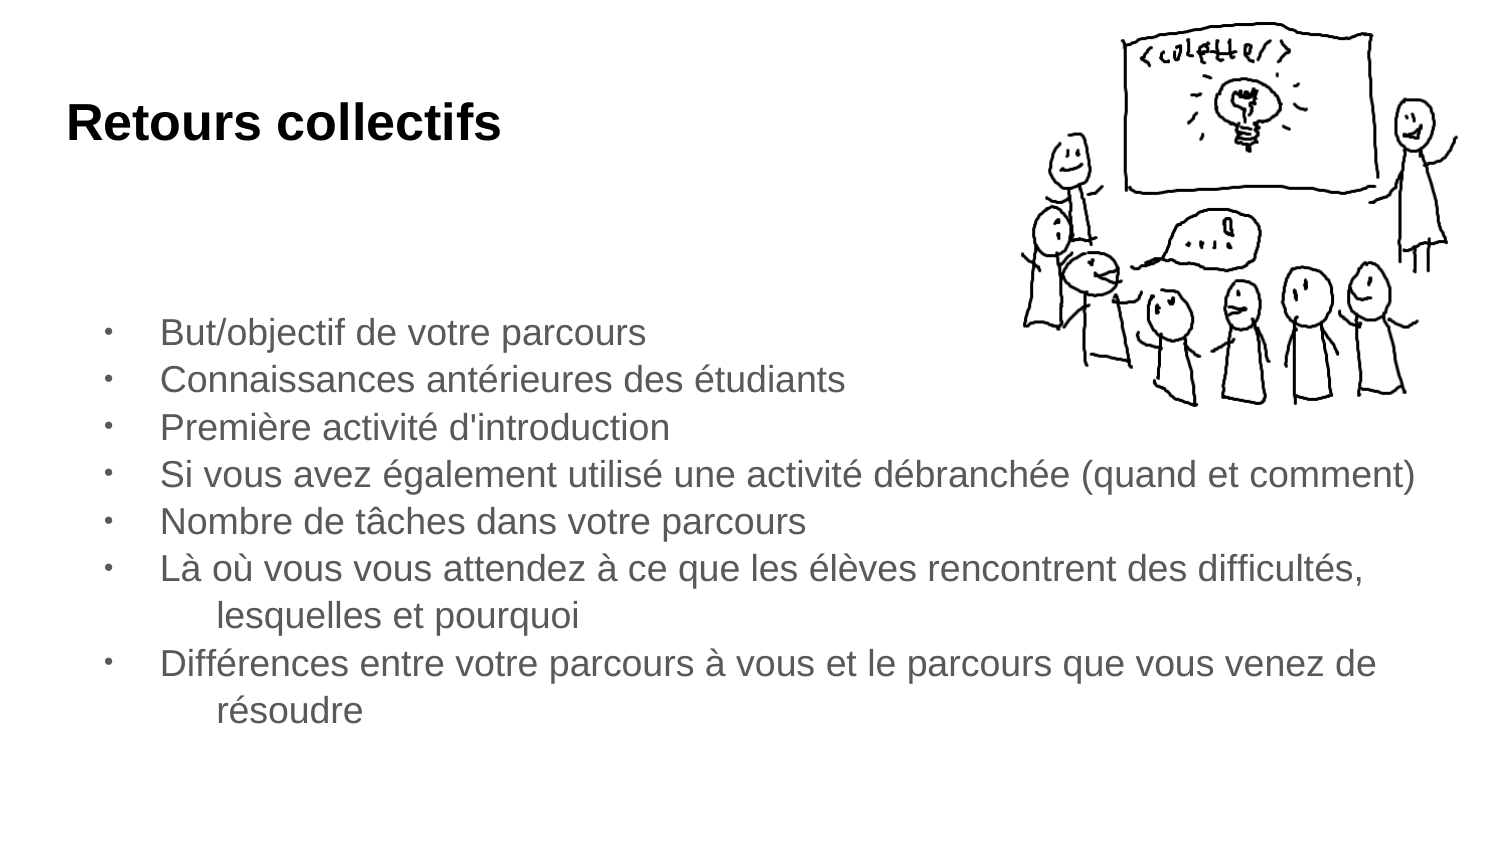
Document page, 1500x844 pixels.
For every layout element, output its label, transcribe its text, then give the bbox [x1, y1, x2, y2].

list But/objectif de votre parcours Connaissances antérieures des étudiants Première activité d'introduction Si vous avez également utilisé une activité débranchée (quand et comment) Nombre de tâches dans votre parcours Là où vous vous attendez à ce que les élèves rencontrent des difficultés, lesquelles et pourquoi Différences entre votre parcours à vous et le parcours que vous venez de résoudre [51, 290, 1449, 756]
picture [1006, 17, 1478, 422]
title Retours collectifs [51, 72, 1006, 167]
